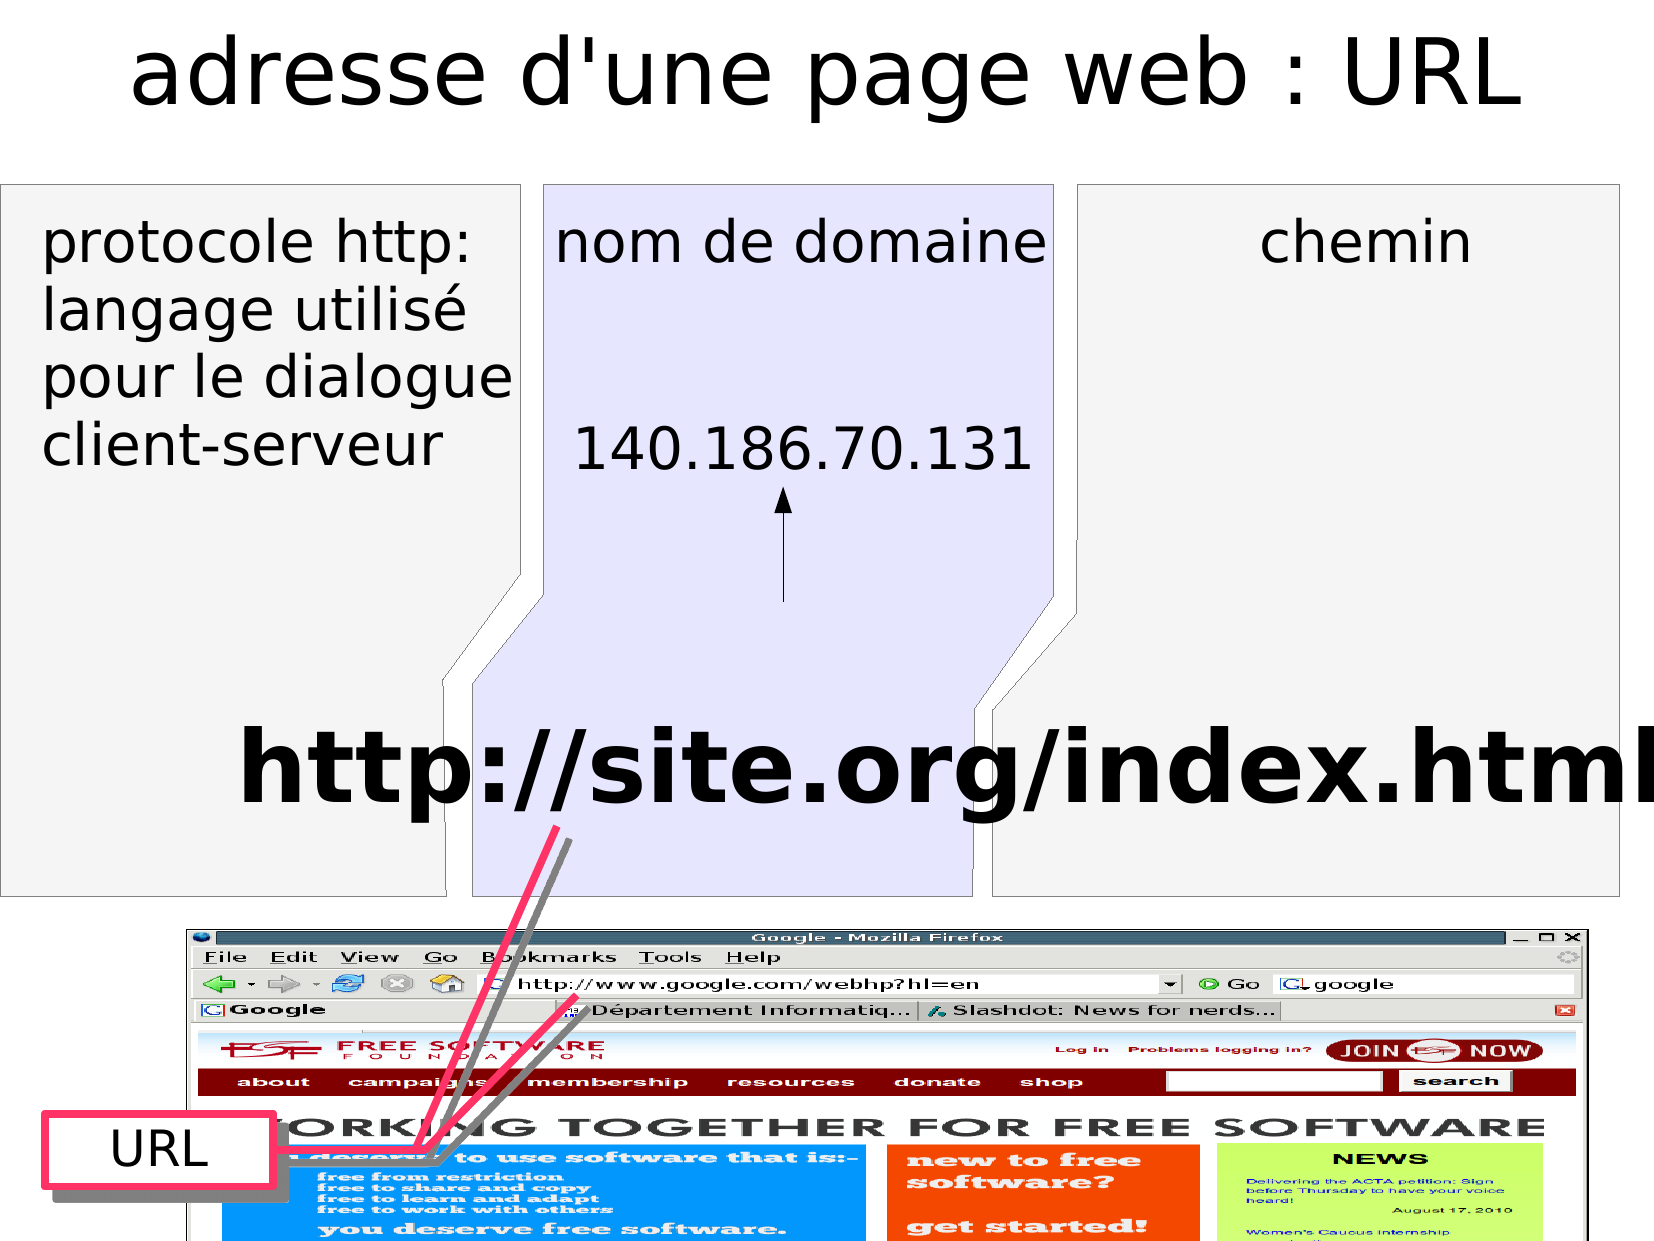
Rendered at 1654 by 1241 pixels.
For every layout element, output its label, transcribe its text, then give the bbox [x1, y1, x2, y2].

picture [186, 929, 1589, 1241]
text_box 140.186.70.131 [572, 415, 1036, 484]
text_box nom de domaine [554, 208, 1049, 277]
text_box [993, 184, 1620, 709]
text_box [472, 184, 1054, 709]
text_box [472, 827, 974, 897]
text_box http://site.org/index.html [236, 709, 1654, 827]
text_box chemin [1259, 208, 1531, 277]
text_box [0, 184, 521, 897]
text_box [992, 827, 1620, 897]
text_box URL [45, 1113, 274, 1187]
title adresse d'une page web : URL [0, 11, 1654, 134]
text_box protocole http: langage utilisé pour le dialogue client-serveur [41, 208, 561, 480]
